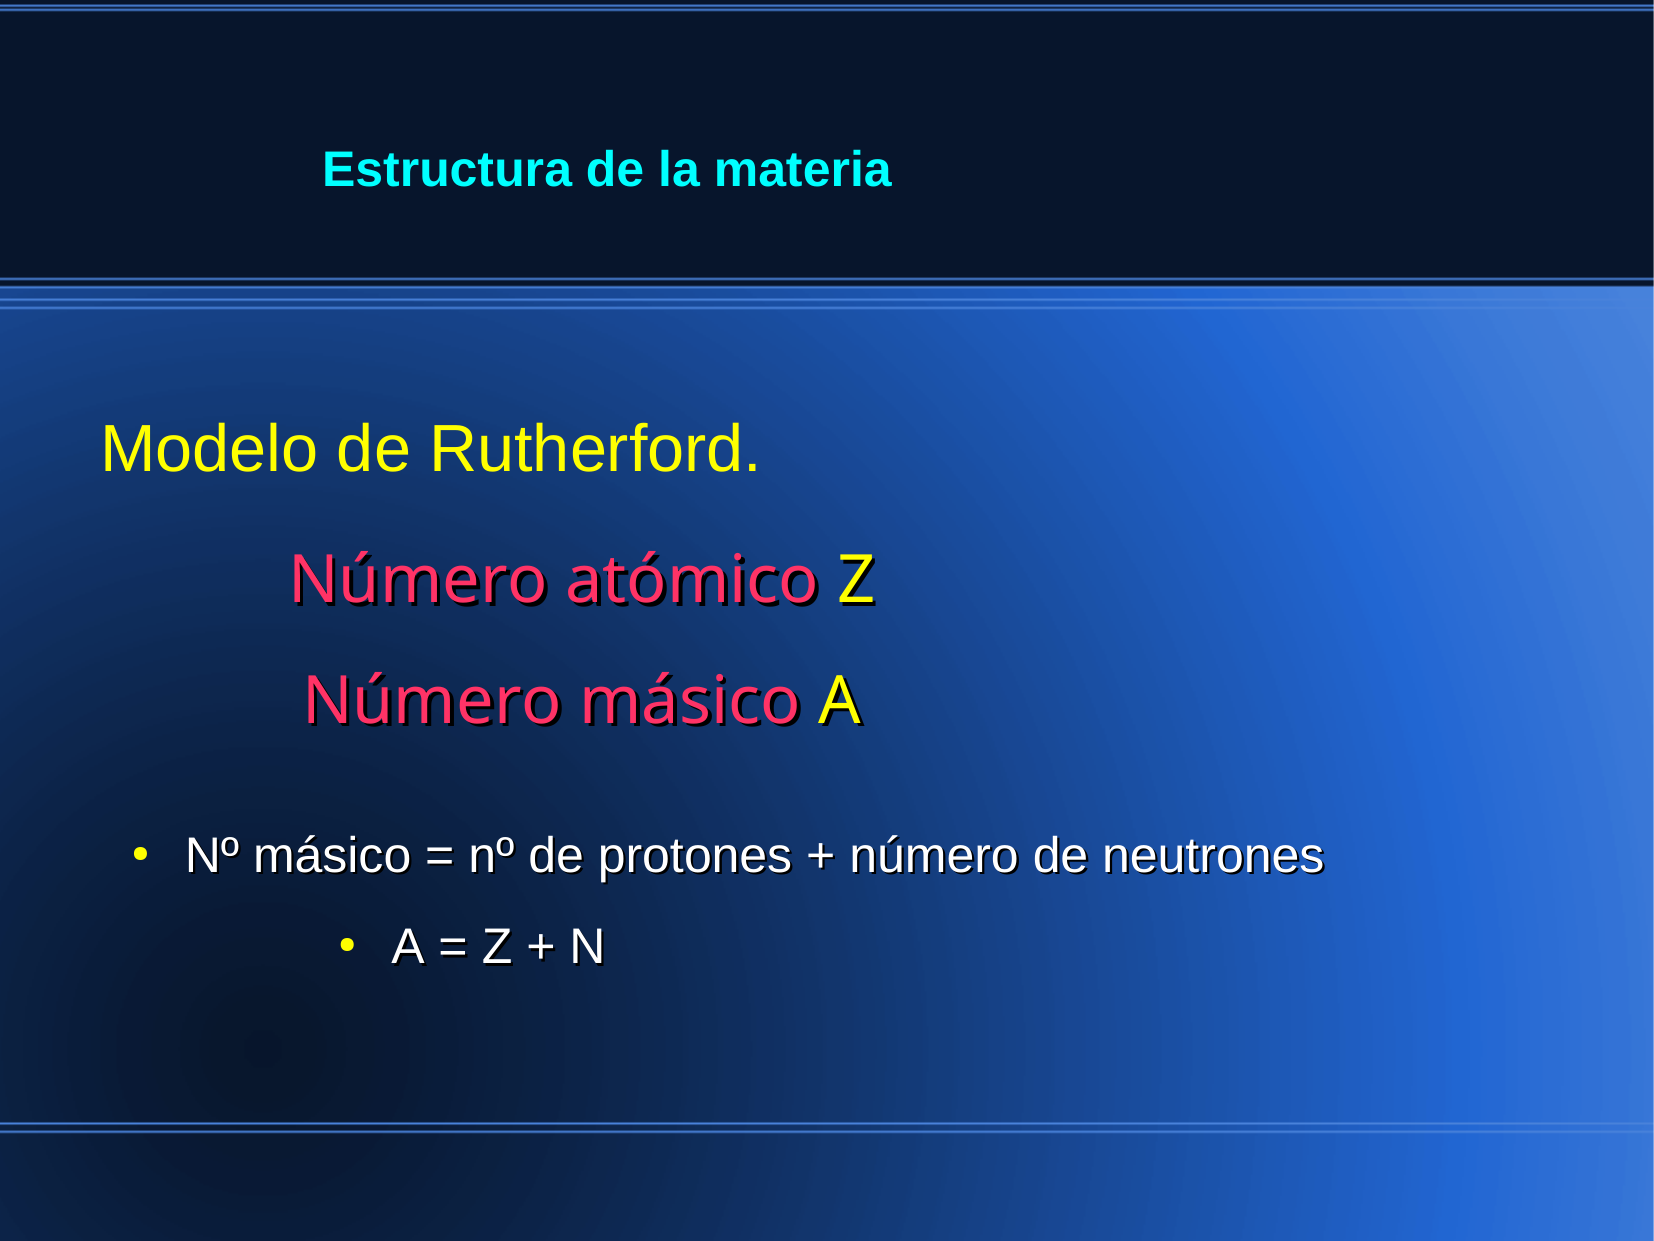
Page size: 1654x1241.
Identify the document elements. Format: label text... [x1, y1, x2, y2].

title Estructura de la materia [32, 118, 1182, 220]
picture [0, 0, 1654, 1241]
text_box Nº másico = nº de protones + número de neutrones [113, 826, 1565, 883]
text_box Número atómico Z Número másico A [29, 531, 1063, 739]
list Modelo de Rutherford. [29, 306, 1595, 562]
text_box A = Z + N [320, 918, 739, 975]
